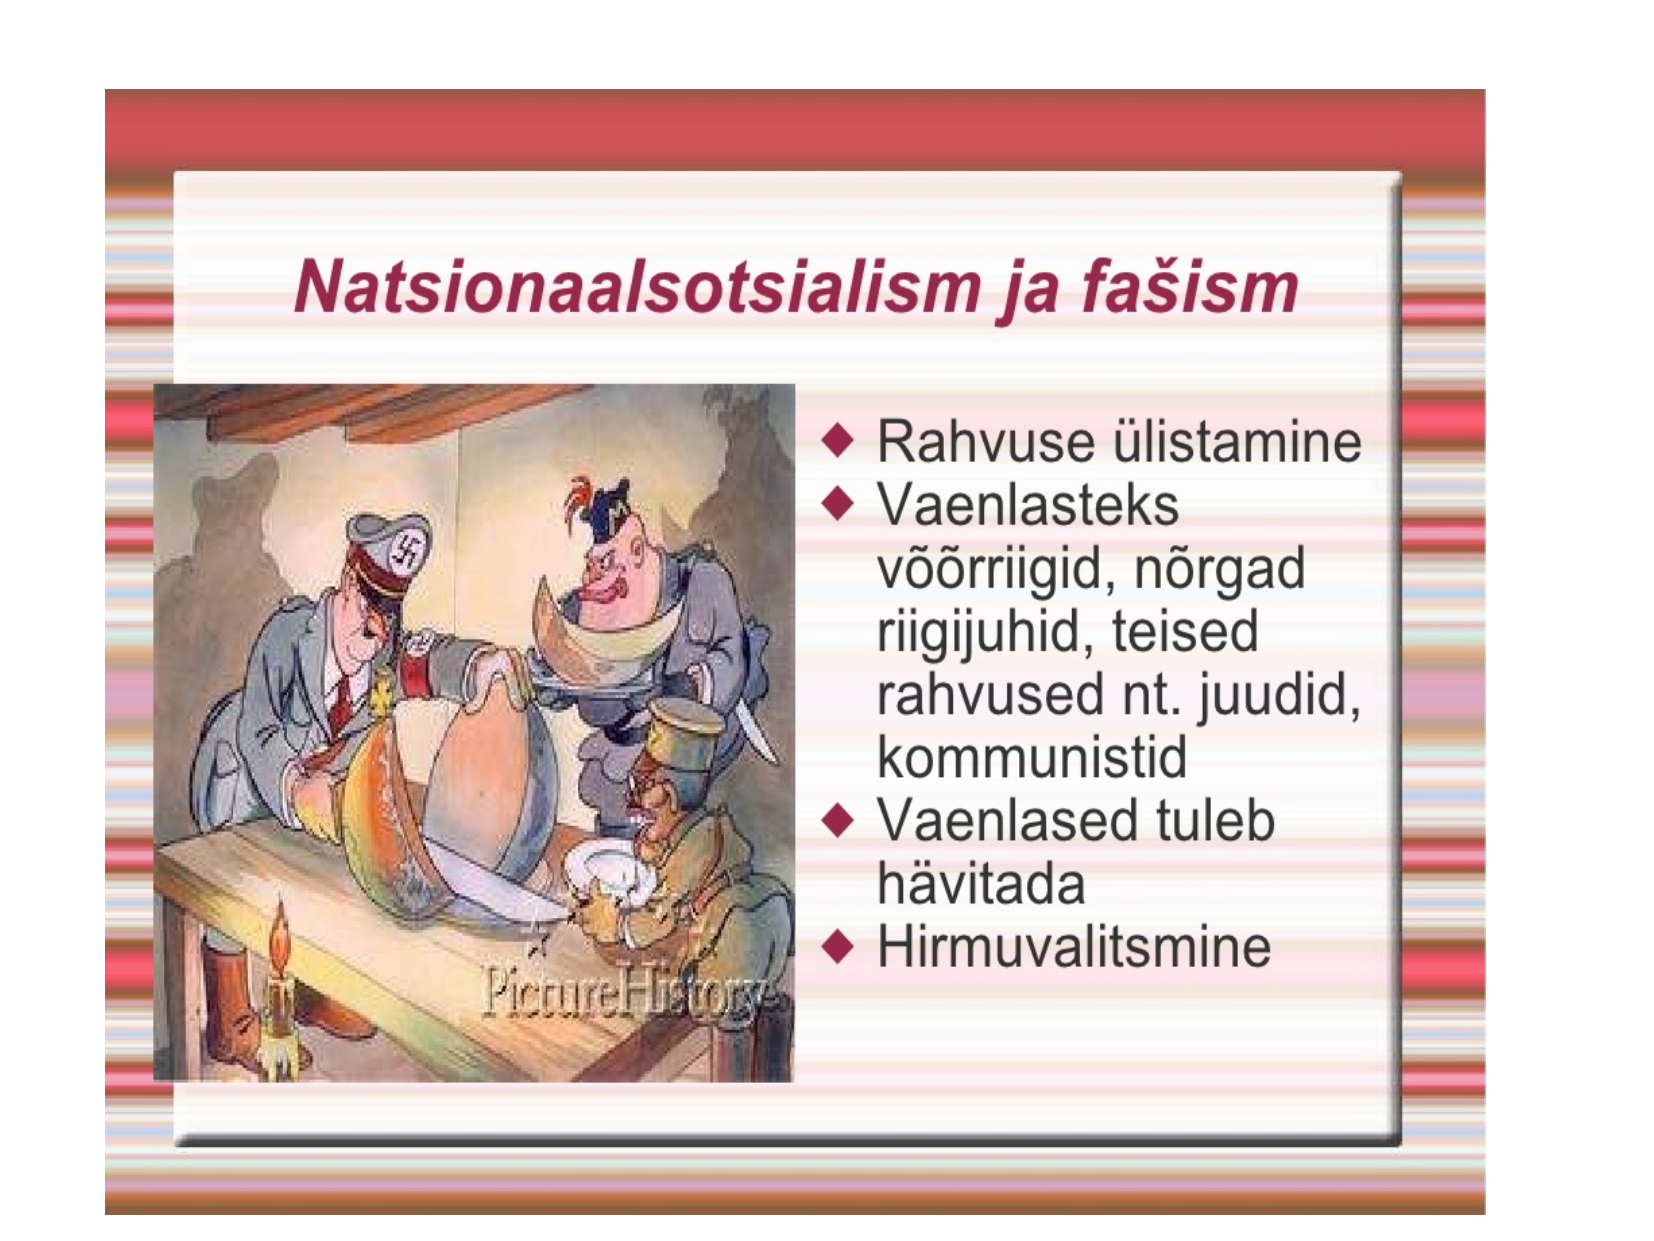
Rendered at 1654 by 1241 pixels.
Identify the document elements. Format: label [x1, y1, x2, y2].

picture [105, 89, 1486, 1216]
